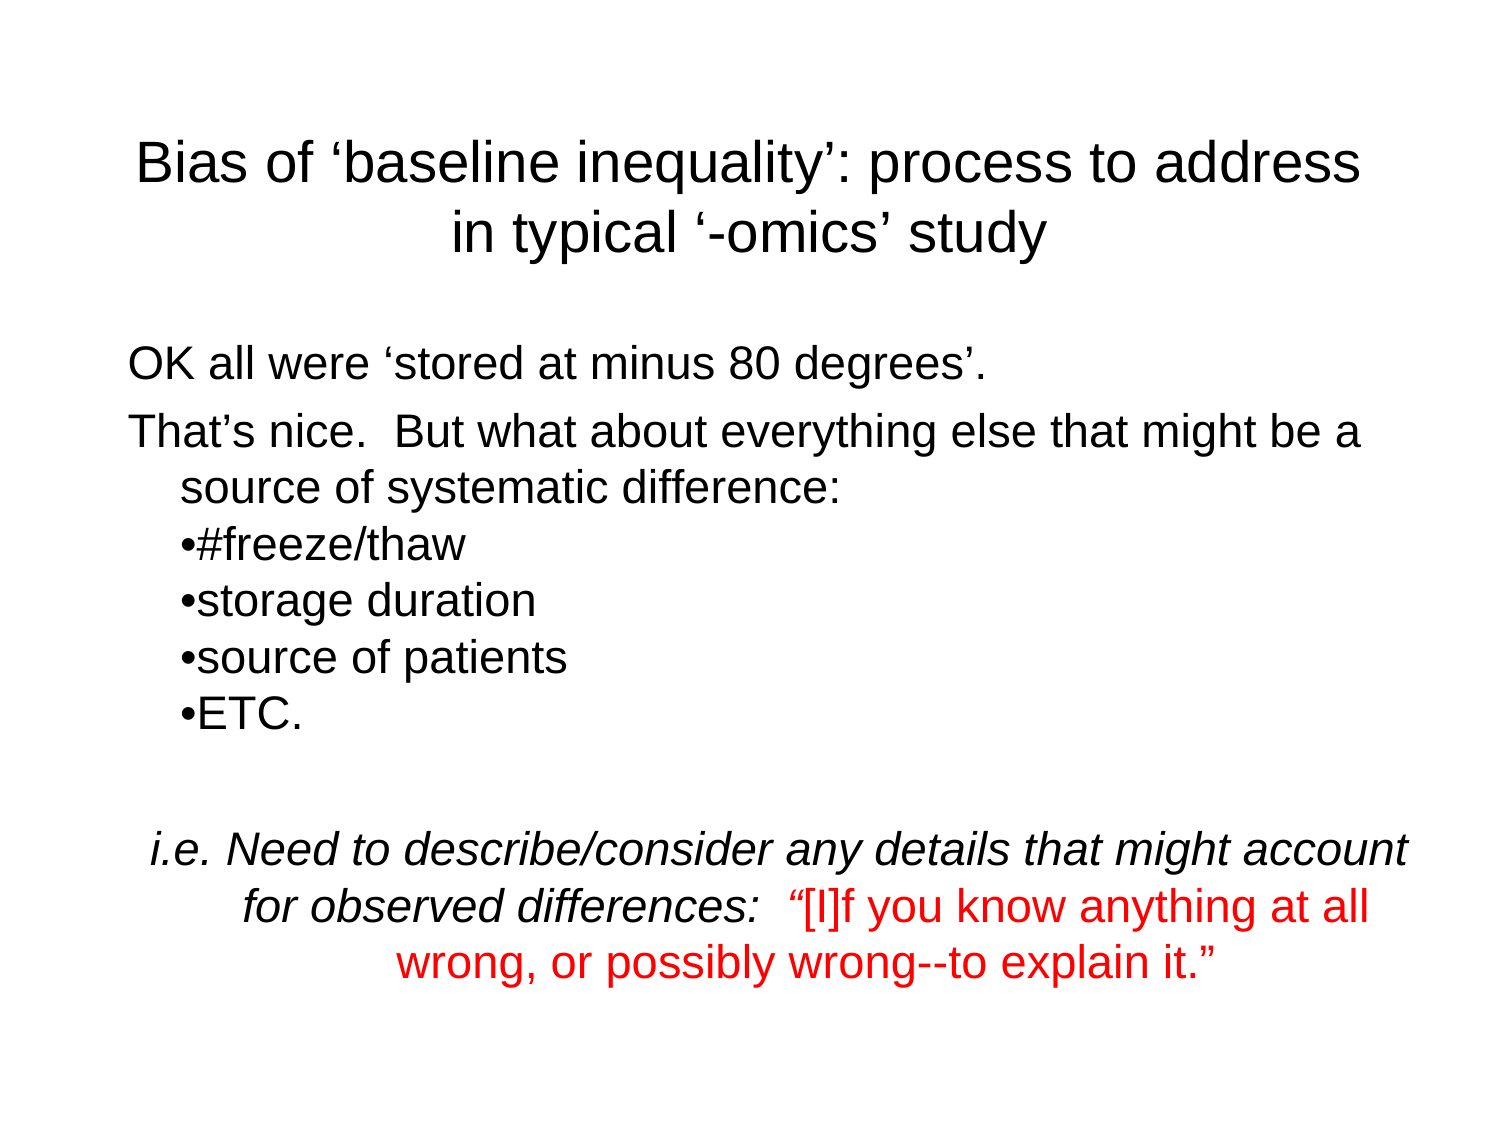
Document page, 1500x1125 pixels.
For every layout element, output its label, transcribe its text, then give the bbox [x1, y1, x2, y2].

list OK all were ‘stored at minus 80 degrees’. That’s nice. But what about everything else that might be a source of systematic difference: •#freeze/thaw •storage duration •source of patients •ETC. i.e. Need to describe/consider any details that might account for observed differences: “[I]f you know anything at all wrong, or possibly wrong--to explain it.” [112, 324, 1448, 1000]
title Bias of ‘baseline inequality’: process to address in typical ‘-omics’ study [112, 99, 1388, 288]
